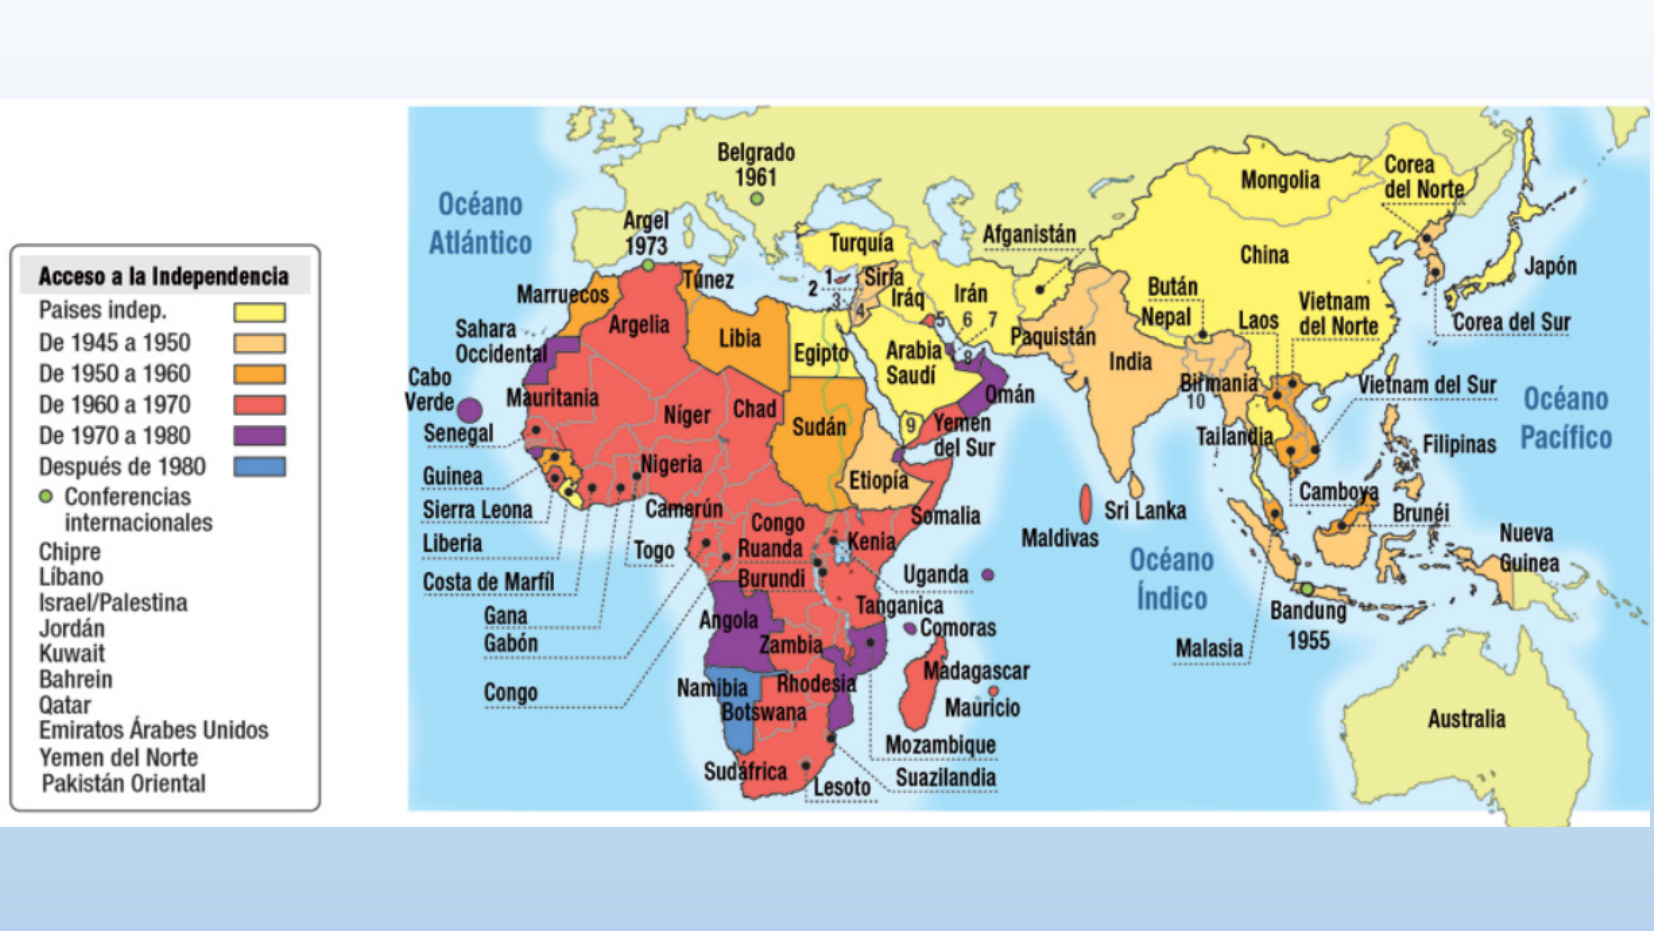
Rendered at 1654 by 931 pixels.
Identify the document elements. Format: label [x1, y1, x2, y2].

picture [0, 99, 1650, 828]
